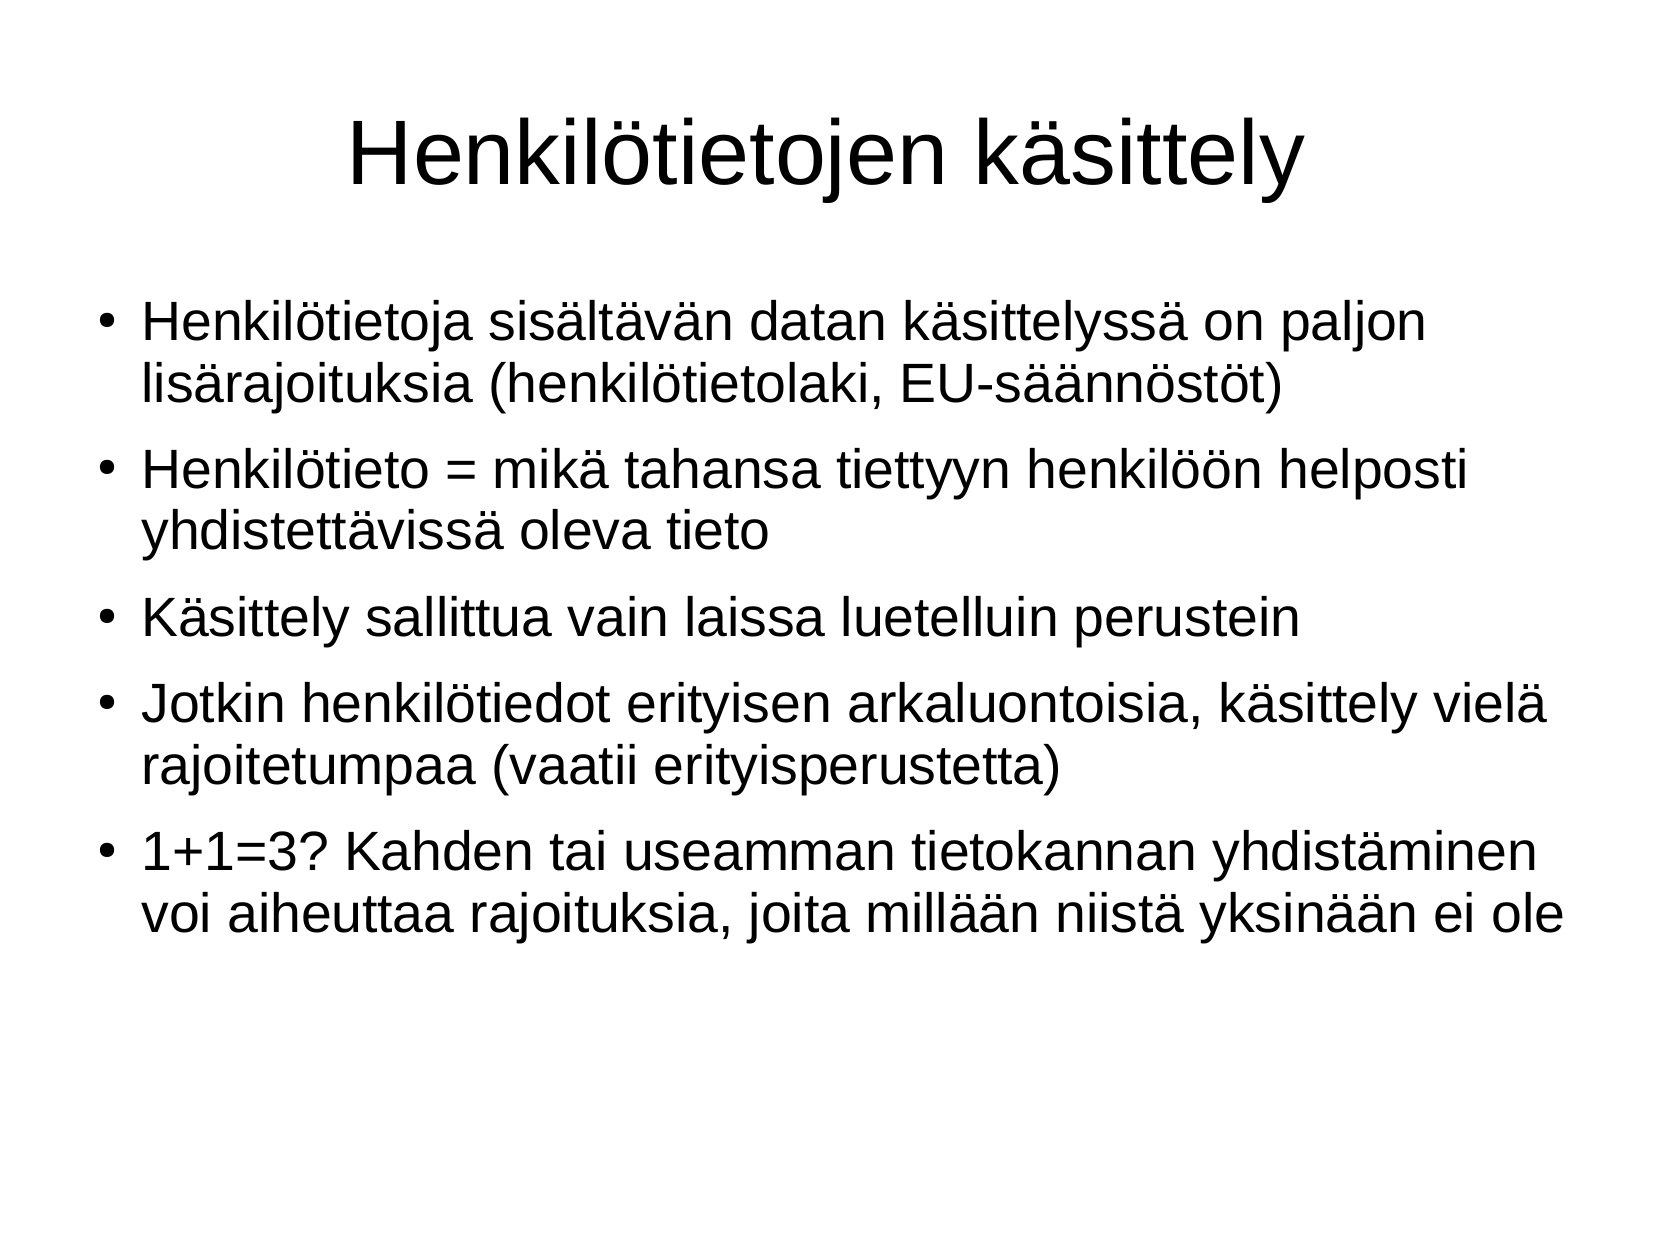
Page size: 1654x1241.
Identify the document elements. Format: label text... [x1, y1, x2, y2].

list Henkilötietoja sisältävän datan käsittelyssä on paljon lisärajoituksia (henkilötietolaki, EU-säännöstöt) Henkilötieto = mikä tahansa tiettyyn henkilöön helposti yhdistettävissä oleva tieto Käsittely sallittua vain laissa luetelluin perustein Jotkin henkilötiedot erityisen arkaluontoisia, käsittely vielä rajoitetumpaa (vaatii erityisperustetta) 1+1=3? Kahden tai useamman tietokannan yhdistäminen voi aiheuttaa rajoituksia, joita millään niistä yksinään ei ole [82, 290, 1571, 1010]
title Henkilötietojen käsittely [82, 49, 1571, 257]
